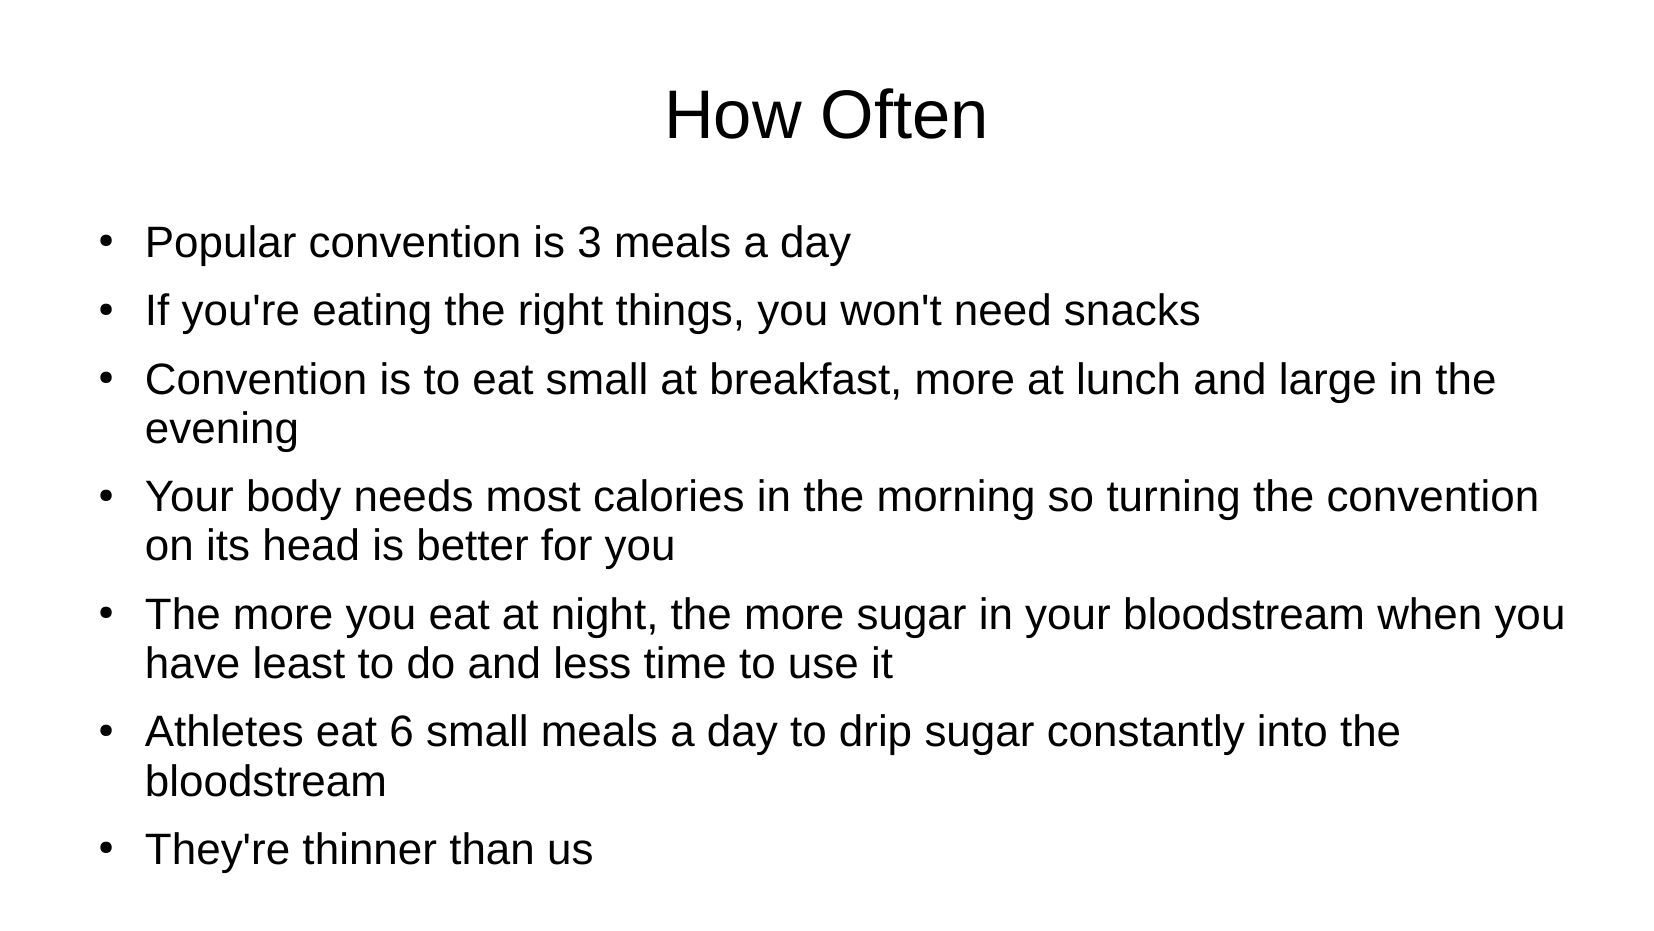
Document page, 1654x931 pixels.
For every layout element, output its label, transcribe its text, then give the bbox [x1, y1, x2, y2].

list Popular convention is 3 meals a day If you're eating the right things, you won't need snacks Convention is to eat small at breakfast, more at lunch and large in the evening Your body needs most calories in the morning so turning the convention on its head is better for you The more you eat at night, the more sugar in your bloodstream when you have least to do and less time to use it Athletes eat 6 small meals a day to drip sugar constantly into the bloodstream They're thinner than us [82, 217, 1571, 875]
title How Often [82, 37, 1571, 193]
